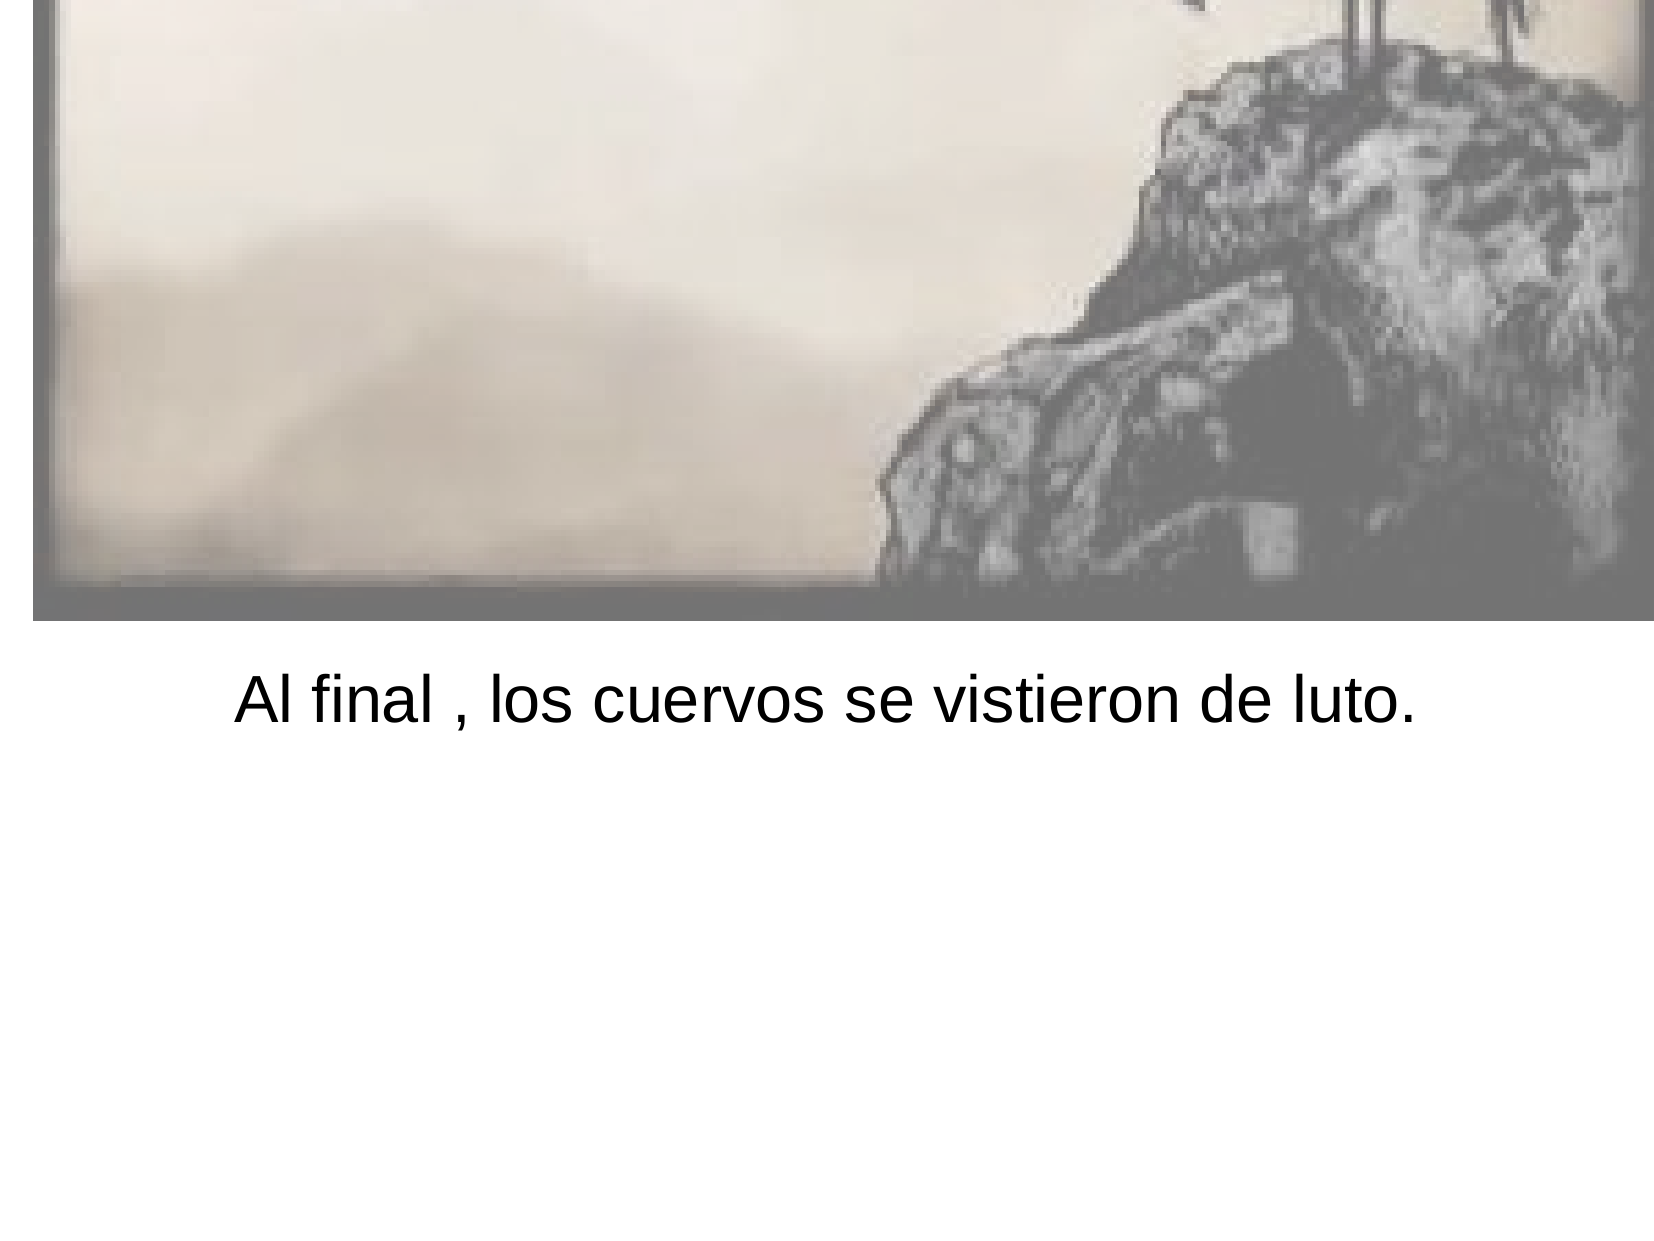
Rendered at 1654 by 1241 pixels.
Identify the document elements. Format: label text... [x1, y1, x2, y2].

text_box Al final , los cuervos se vistieron de luto. [82, 621, 1571, 1102]
picture [33, 0, 1654, 621]
